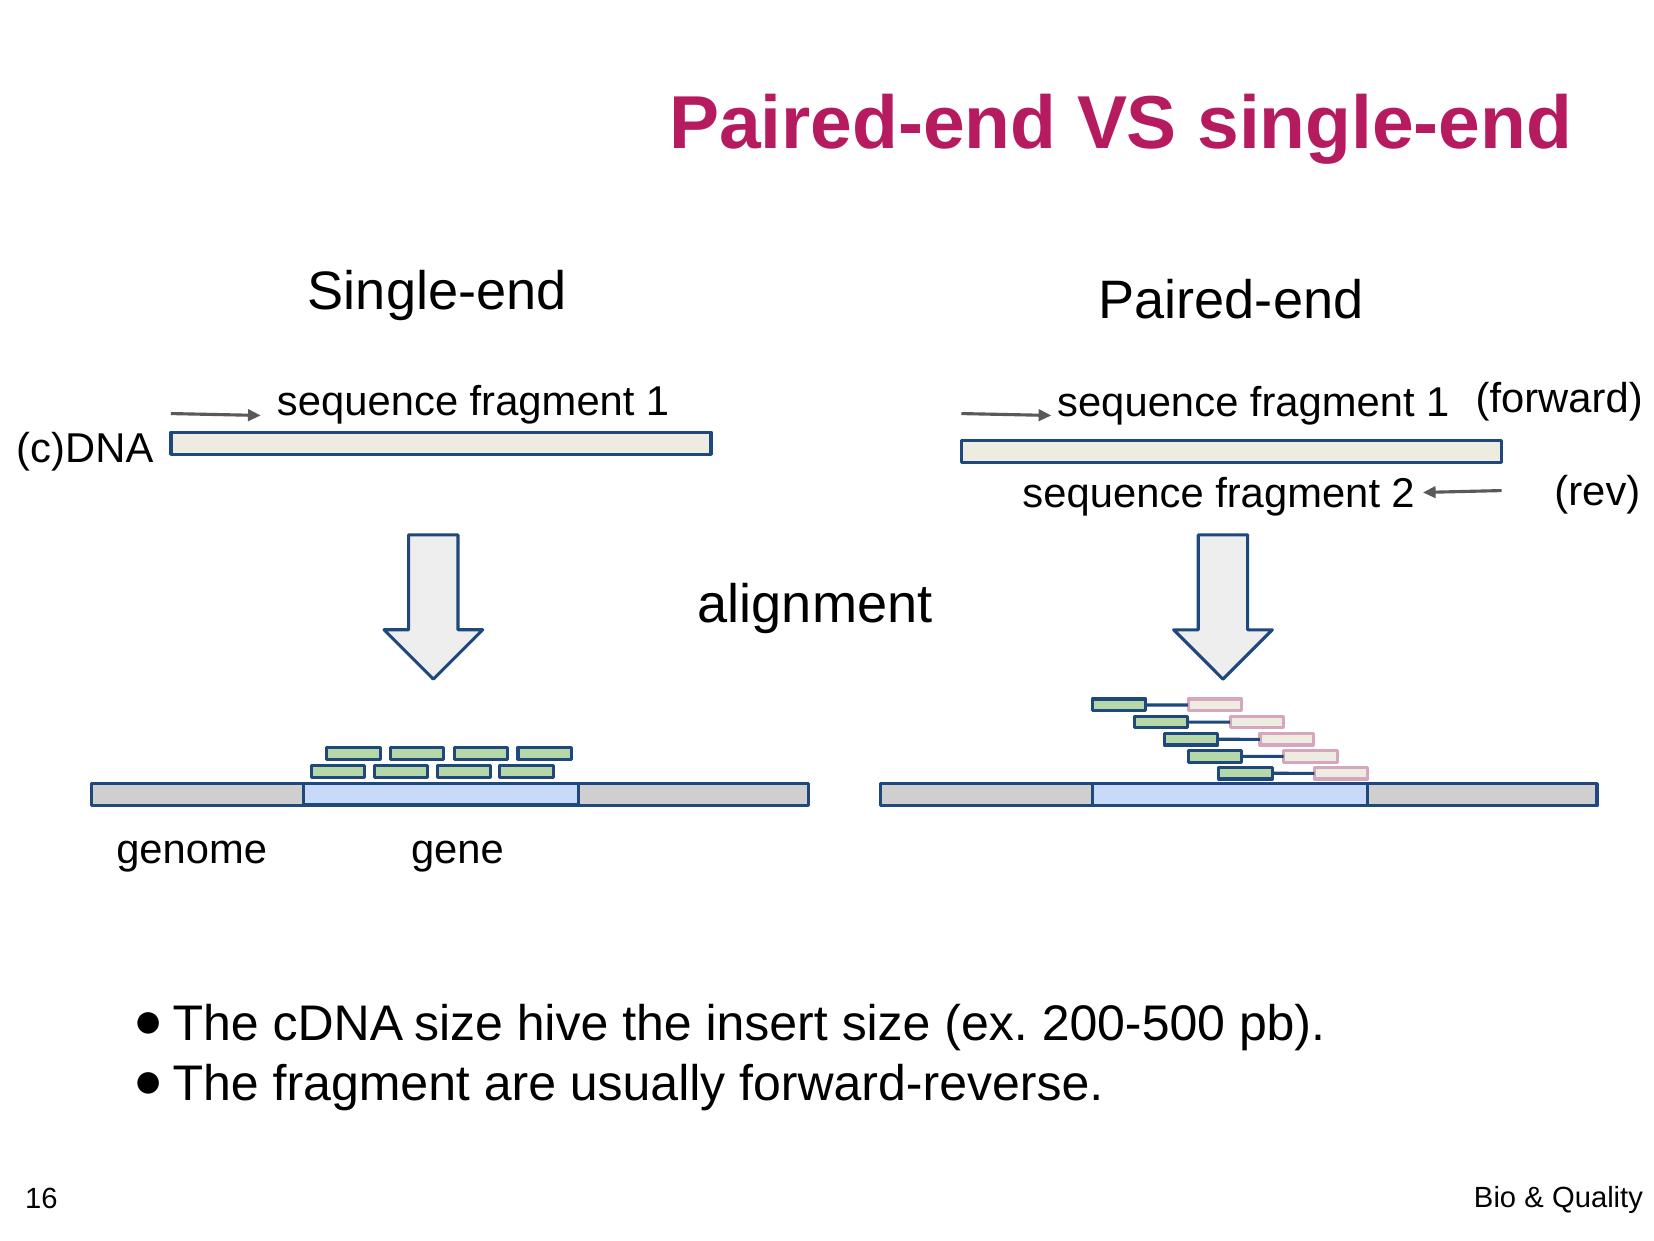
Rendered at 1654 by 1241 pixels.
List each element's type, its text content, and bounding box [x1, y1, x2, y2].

text_box [1173, 534, 1273, 680]
text_box [326, 747, 381, 760]
text_box [1188, 699, 1242, 711]
text_box genome [122, 843, 133, 860]
text_box [961, 440, 1502, 463]
text_box genome [169, 843, 179, 863]
text_box gene [342, 805, 573, 863]
text_box (rev) [1538, 447, 1654, 514]
text_box [171, 432, 711, 455]
text_box [1134, 716, 1188, 728]
text_box [311, 765, 365, 778]
text_box (forward) [1459, 354, 1654, 421]
text_box [454, 747, 508, 760]
text_box [1230, 716, 1284, 728]
text_box [499, 765, 554, 778]
text_box [517, 747, 572, 760]
text_box [1218, 767, 1273, 779]
text_box Paired-end [1082, 247, 1431, 357]
text_box [437, 765, 491, 778]
text_box [374, 765, 428, 778]
text_box Single-end [291, 238, 641, 349]
text_box sequence fragment 1 [260, 357, 743, 424]
text_box genome [216, 843, 225, 863]
text_box [1188, 750, 1242, 763]
text_box [1314, 767, 1368, 779]
text_box [1164, 733, 1218, 746]
text_box [1283, 750, 1338, 763]
text_box [1260, 733, 1314, 746]
text_box genome [91, 805, 292, 863]
text_box genome [191, 843, 203, 861]
text_box [384, 534, 483, 680]
text_box gene [464, 843, 474, 863]
text_box gene [417, 843, 428, 860]
text_box [1092, 699, 1146, 711]
text_box alignment [640, 551, 990, 662]
text_box sequence fragment 2 [1006, 449, 1488, 516]
text_box (c)DNA [0, 403, 171, 483]
text_box The cDNA size hive the insert size (ex. 200-500 pb). The fragment are usually forward-reverse. [116, 920, 1537, 1180]
text_box [91, 783, 809, 806]
text_box genome [228, 843, 237, 863]
text_box [880, 783, 1598, 806]
text_box [390, 747, 444, 760]
text_box Paired-end VS single-end [88, 58, 1573, 178]
text_box sequence fragment 1 [1040, 357, 1523, 424]
